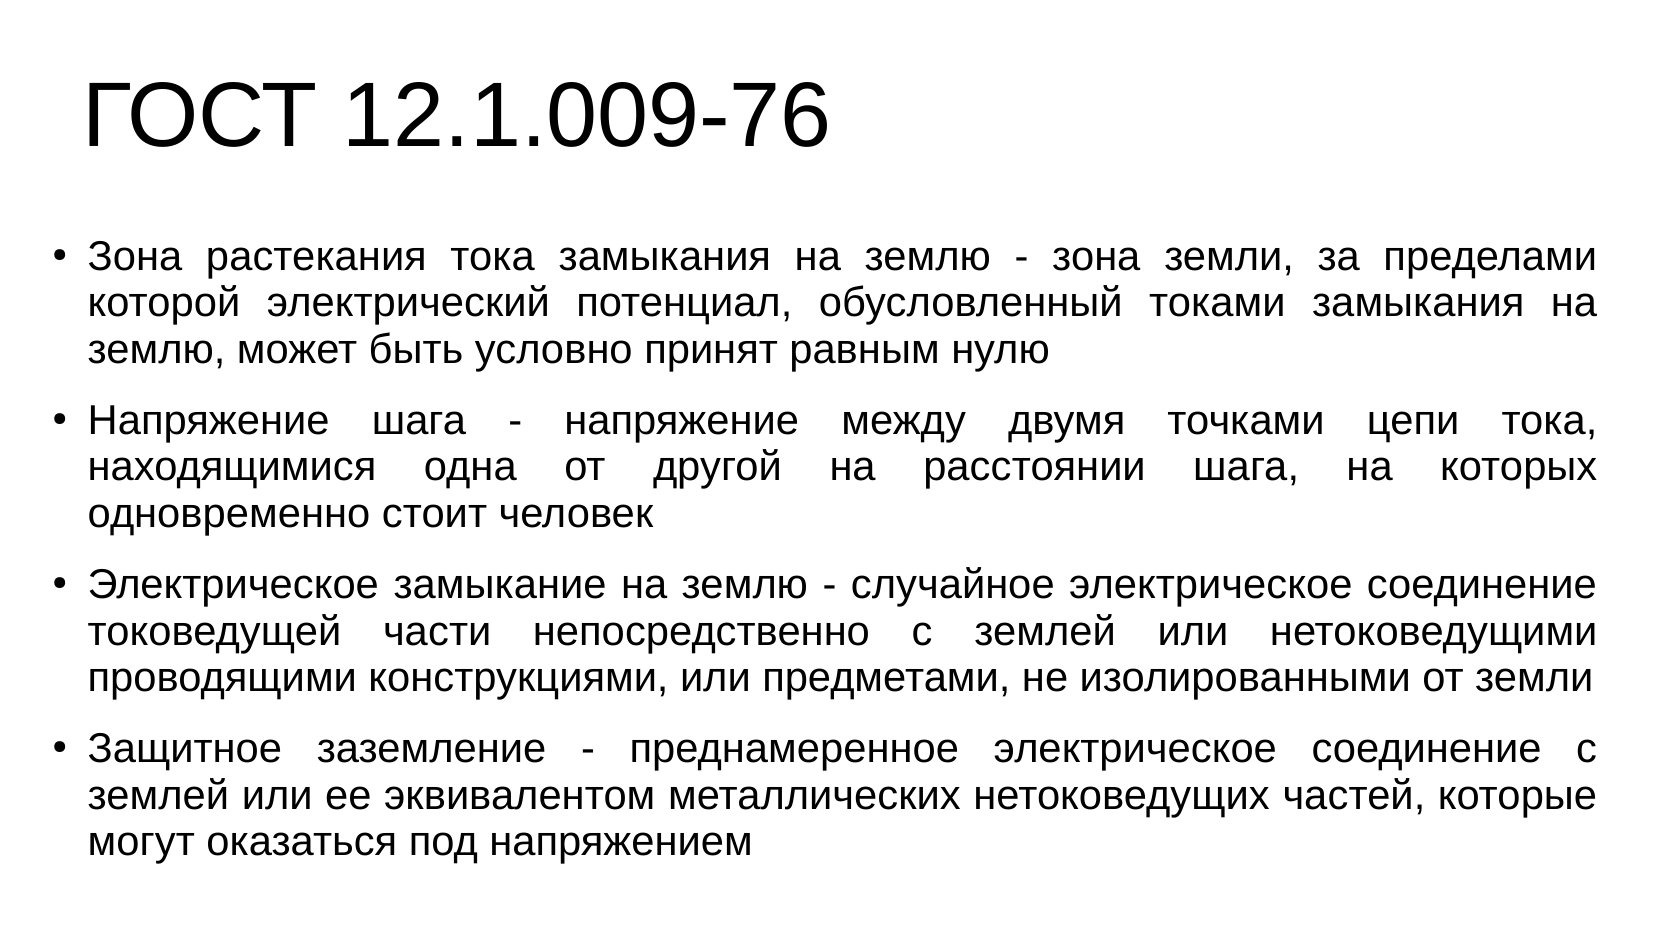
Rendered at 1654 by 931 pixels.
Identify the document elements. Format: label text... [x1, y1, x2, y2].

title ГОСТ 12.1.009-76 [82, 37, 1571, 193]
text_box Зона растекания тока замыкания на землю - зона земли, за пределами которой электрический потенциал, обусловленный токами замыкания на землю, может быть условно принят равным нулю Напряжение шага - напряжение между двумя точками цепи тока, находящимися одна от другой на расстоянии шага, на которых одновременно стоит человек Электрическое замыкание на землю - случайное электрическое соединение токоведущей части непосредственно с землей или нетоковедущими проводящими конструкциями, или предметами, не изолированными от земли Защитное заземление - преднамеренное электрическое соединение с землей или ее эквивалентом металлических нетоковедущих частей, которые могут оказаться под напряжением [37, 225, 1613, 872]
